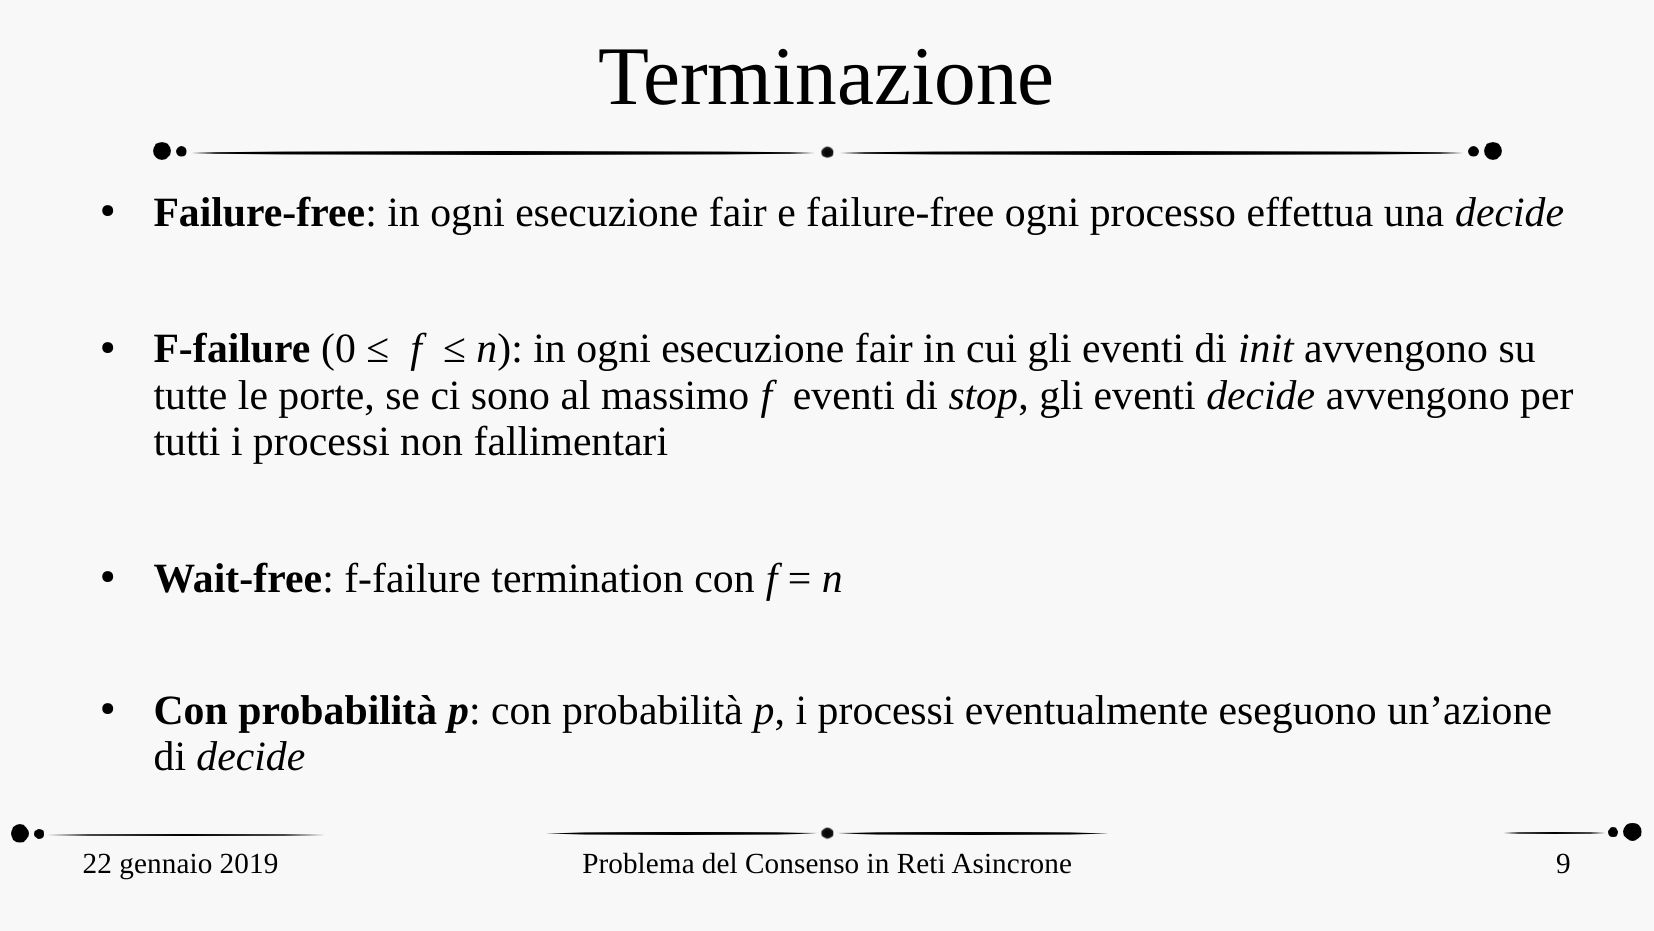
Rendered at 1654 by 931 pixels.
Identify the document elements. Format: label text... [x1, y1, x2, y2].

picture [0, 154, 1654, 931]
list Failure-free: in ogni esecuzione fair e failure-free ogni processo effettua una decide F-failure (0 ≤ f ≤ n): in ogni esecuzione fair in cui gli eventi di init avvengono su tutte le porte, se ci sono al massimo f eventi di stop, gli eventi decide avvengono per tutti i processi non fallimentari Wait-free: f-failure termination con f = n Con probabilità p: con probabilità p, i processi eventualmente eseguono un’azione di decide [82, 188, 1595, 804]
title Terminazione [0, 0, 1654, 154]
